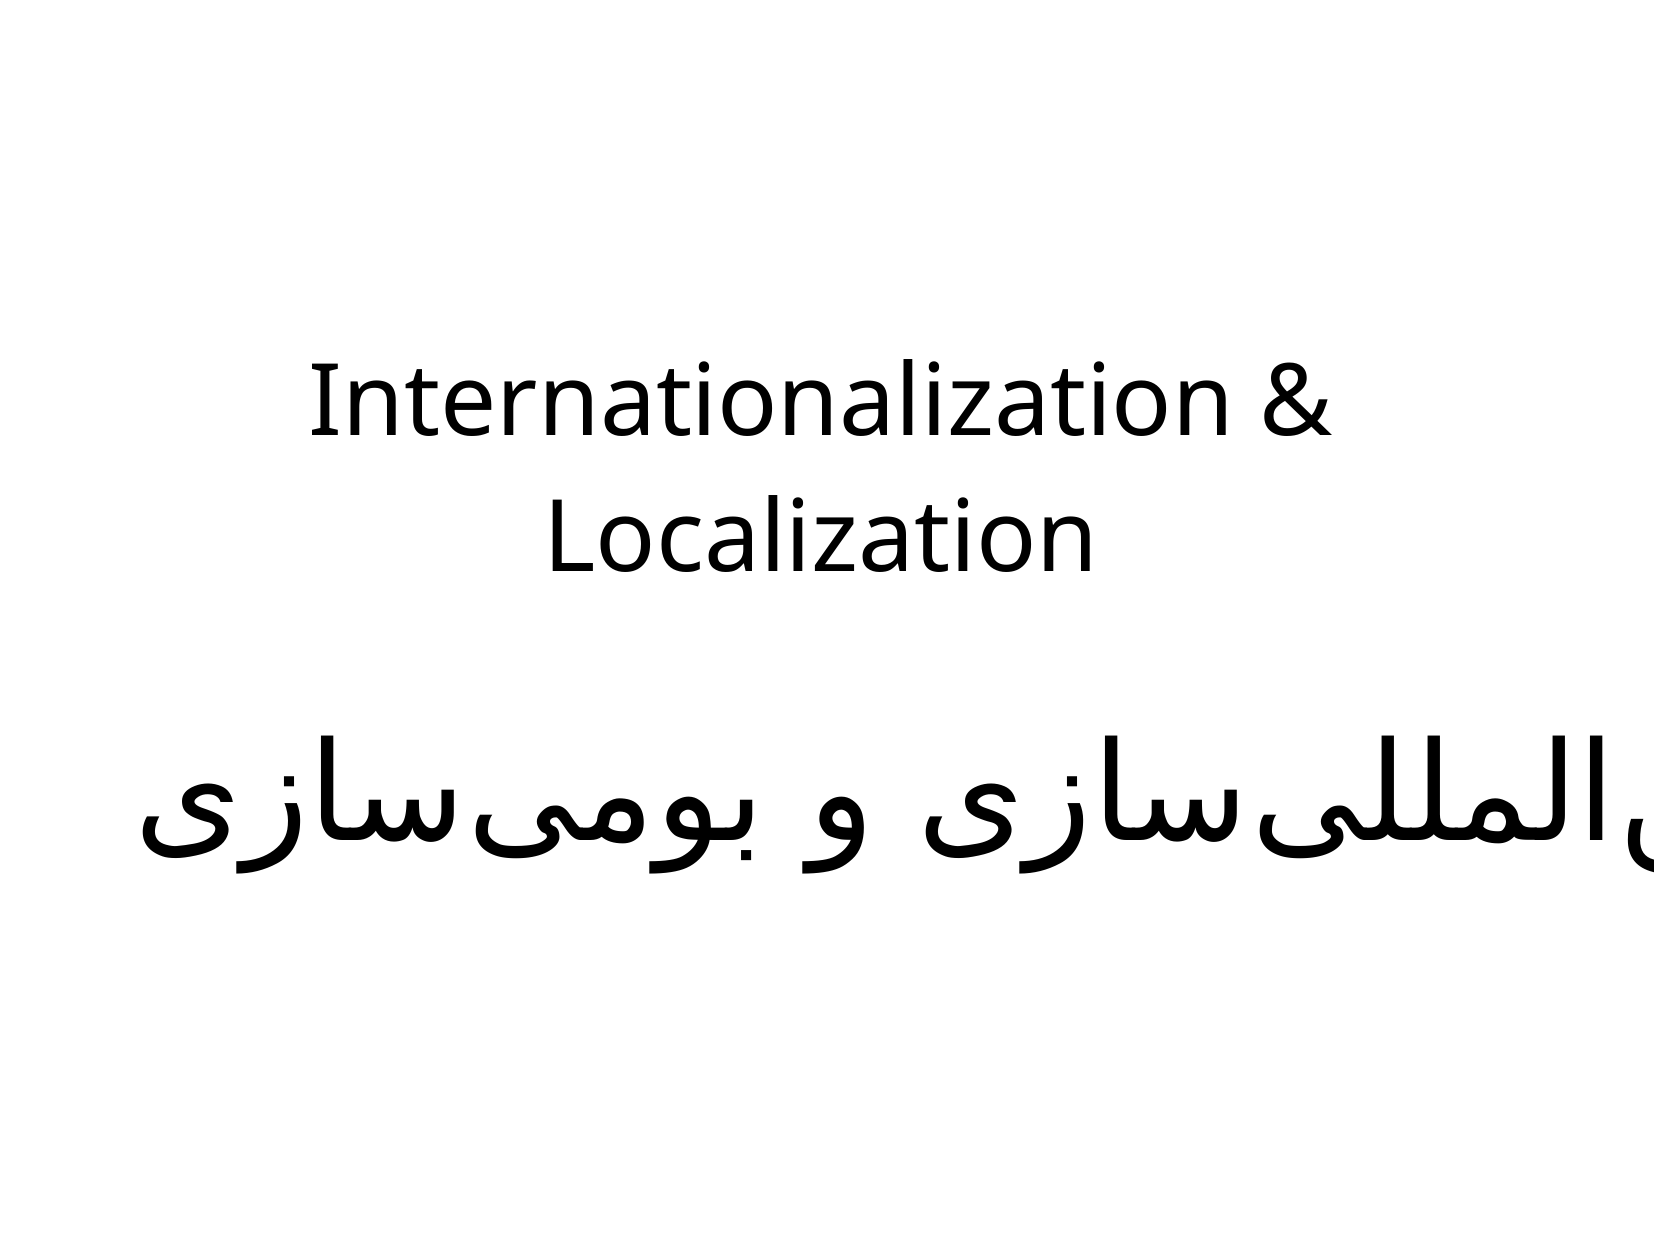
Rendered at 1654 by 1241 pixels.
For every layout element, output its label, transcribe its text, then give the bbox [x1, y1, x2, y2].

text_box بین المللی سازی و بومی سازی [120, 705, 1528, 946]
title Internationalization & Localization [82, 299, 1561, 630]
